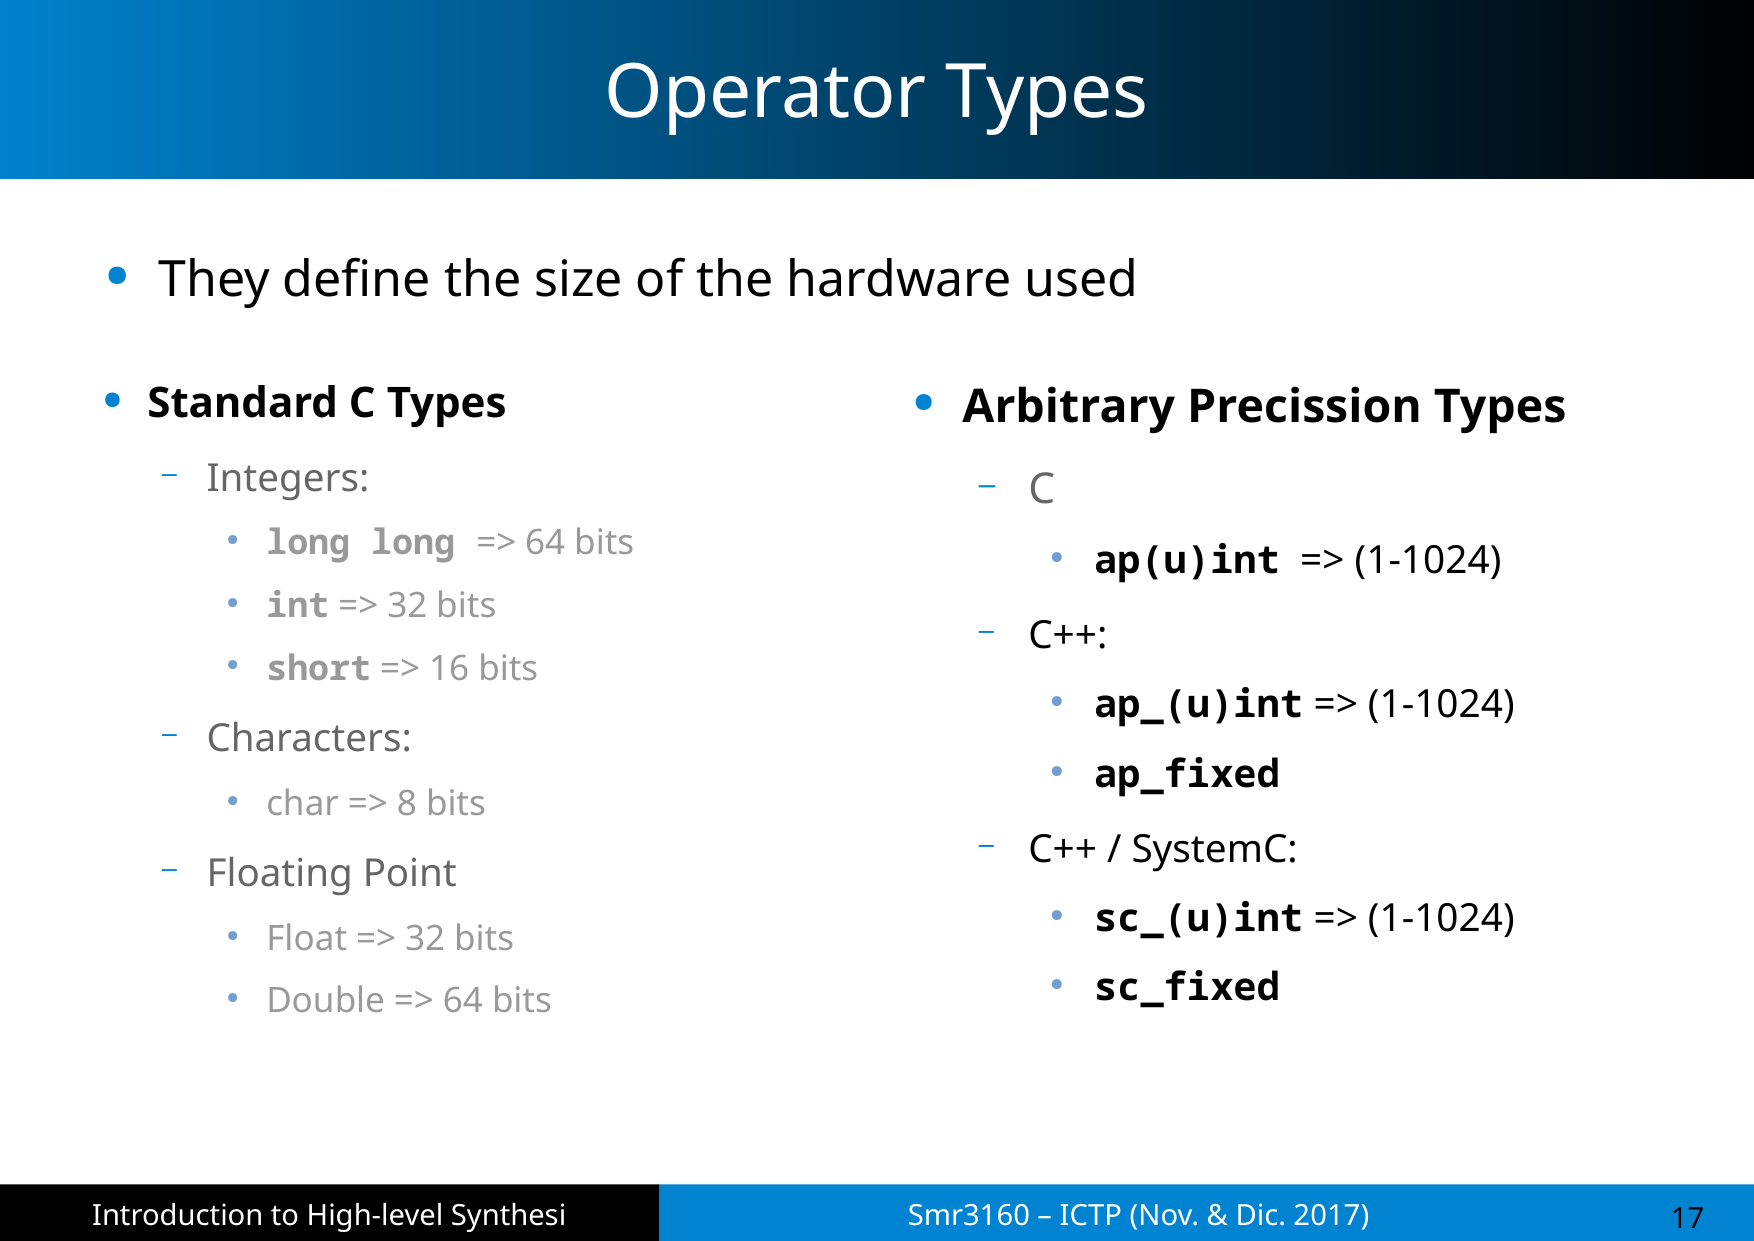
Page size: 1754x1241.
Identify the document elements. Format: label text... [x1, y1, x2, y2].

list Arbitrary Precission Types C ap(u)int => (1-1024) C++: ap_(u)int => (1-1024) ap_fixed C++ / SystemC: sc_(u)int => (1-1024) sc_fixed [896, 372, 1667, 1013]
list They define the size of the hardware used [87, 242, 1667, 360]
list Standard C Types Integers: long long => 64 bits int => 32 bits short => 16 bits Characters: char => 8 bits Floating Point Float => 32 bits Double => 64 bits [87, 372, 858, 1029]
title Operator Types [87, 37, 1667, 139]
